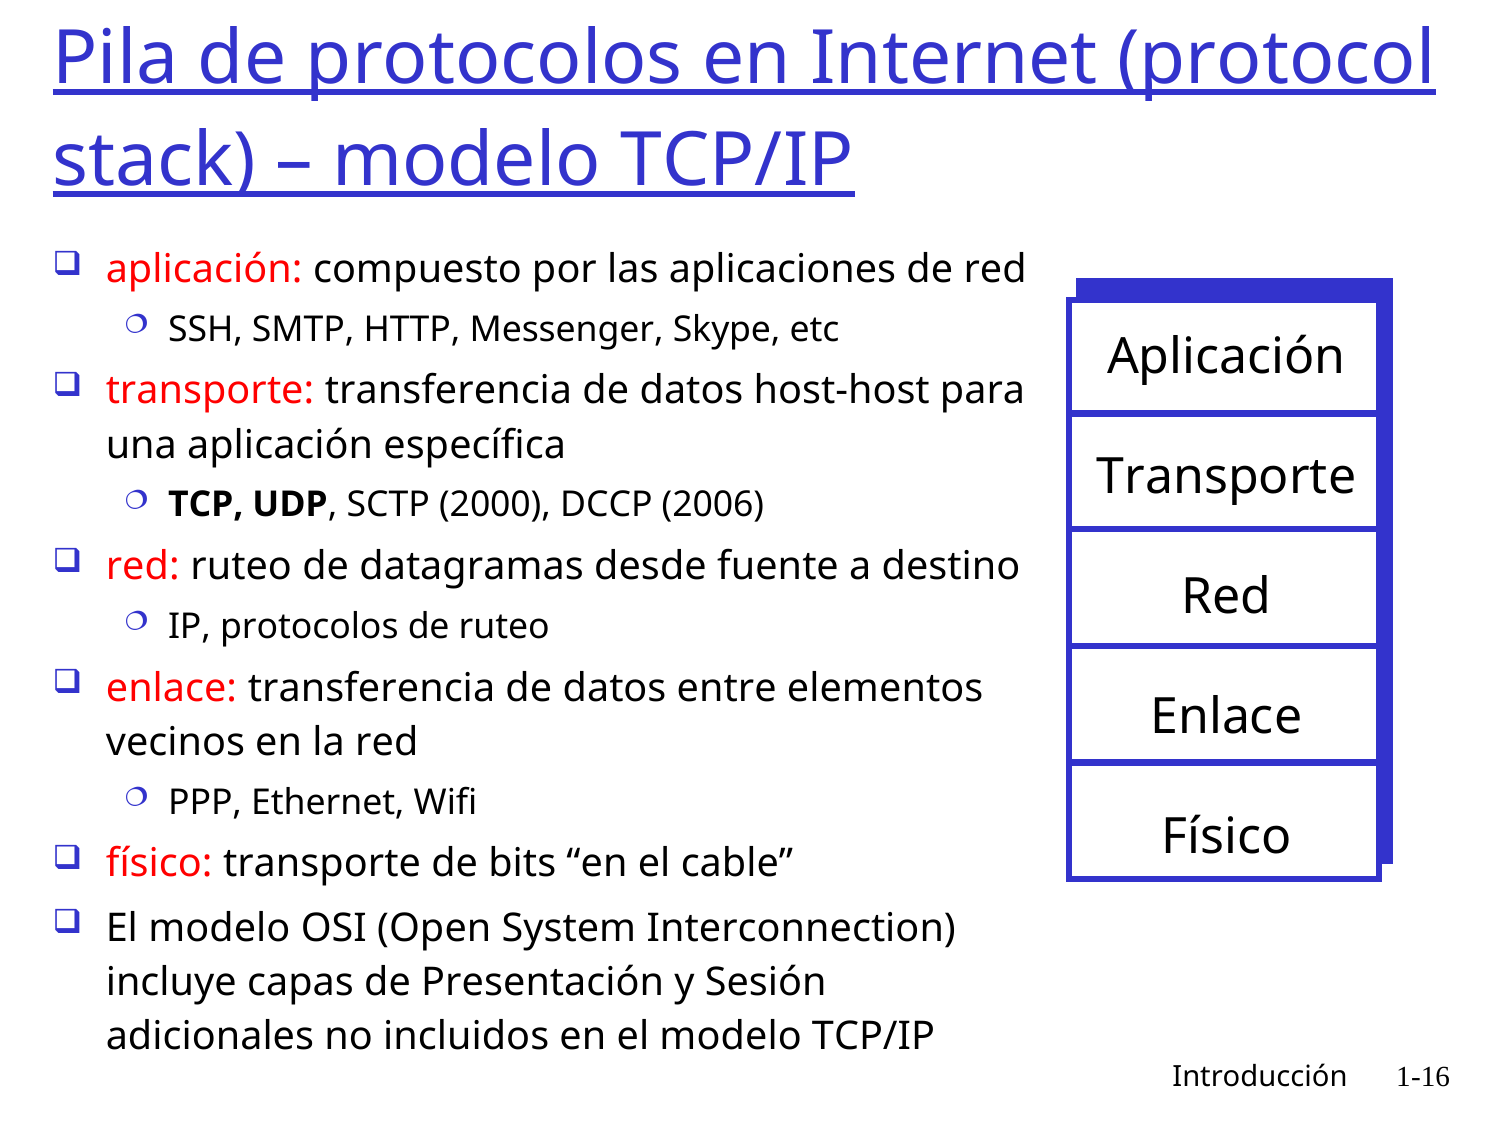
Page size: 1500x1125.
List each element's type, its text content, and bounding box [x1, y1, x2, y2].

text_box Introducción [887, 1050, 1362, 1125]
text_box [1068, 281, 1390, 880]
text_box Aplicación Transporte Red Enlace Físico [1081, 417, 1372, 526]
text_box Aplicación Transporte Red Enlace Físico [1081, 649, 1372, 759]
text_box Aplicación Transporte Red Enlace Físico [1081, 766, 1372, 872]
text_box 1-<number> [1362, 1050, 1466, 1125]
list aplicación: compuesto por las aplicaciones de red SSH, SMTP, HTTP, Messenger, Skype, etc transporte: transferencia de datos host-host para una aplicación específica TCP, UDP, SCTP (2000), DCCP (2006) red: ruteo de datagramas desde fuente a destino IP, protocolos de ruteo enlace: transferencia de datos entre elementos vecinos en la red PPP, Ethernet, Wifi físico: transporte de bits “en el cable” El modelo OSI (Open System Interconnection) incluye capas de Presentación y Sesión adicionales no incluidos en el modelo TCP/IP [37, 232, 1051, 1088]
text_box Aplicación Transporte Red Enlace Físico [1081, 315, 1372, 410]
title Pila de protocolos en Internet (protocol stack) – modelo TCP/IP [37, 10, 1463, 201]
text_box [1068, 417, 1081, 526]
text_box [1068, 649, 1081, 759]
text_box Aplicación Transporte Red Enlace Físico [1081, 532, 1372, 643]
text_box [1068, 532, 1081, 643]
